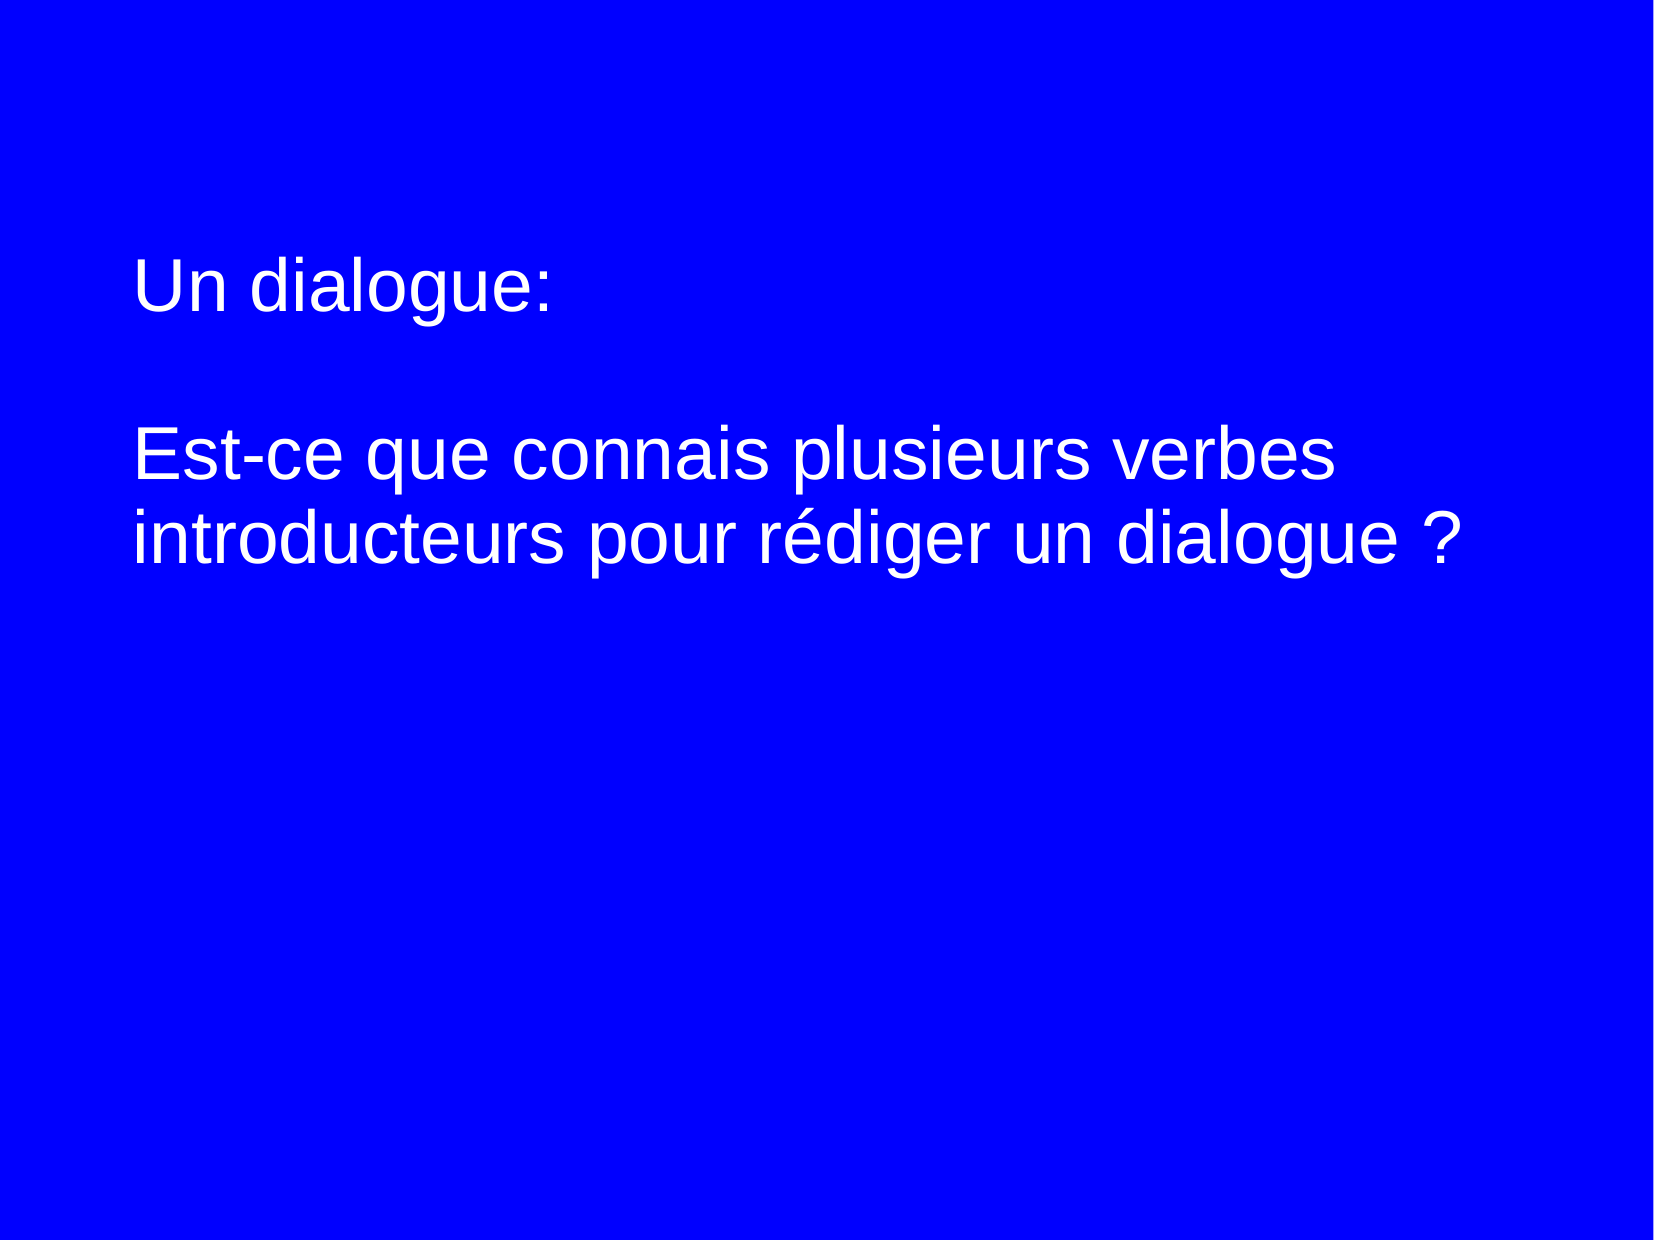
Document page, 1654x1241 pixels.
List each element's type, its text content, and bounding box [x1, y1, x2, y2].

text_box Un dialogue: Est-ce que connais plusieurs verbes introducteurs pour rédiger un dialogue ? [118, 236, 1530, 587]
